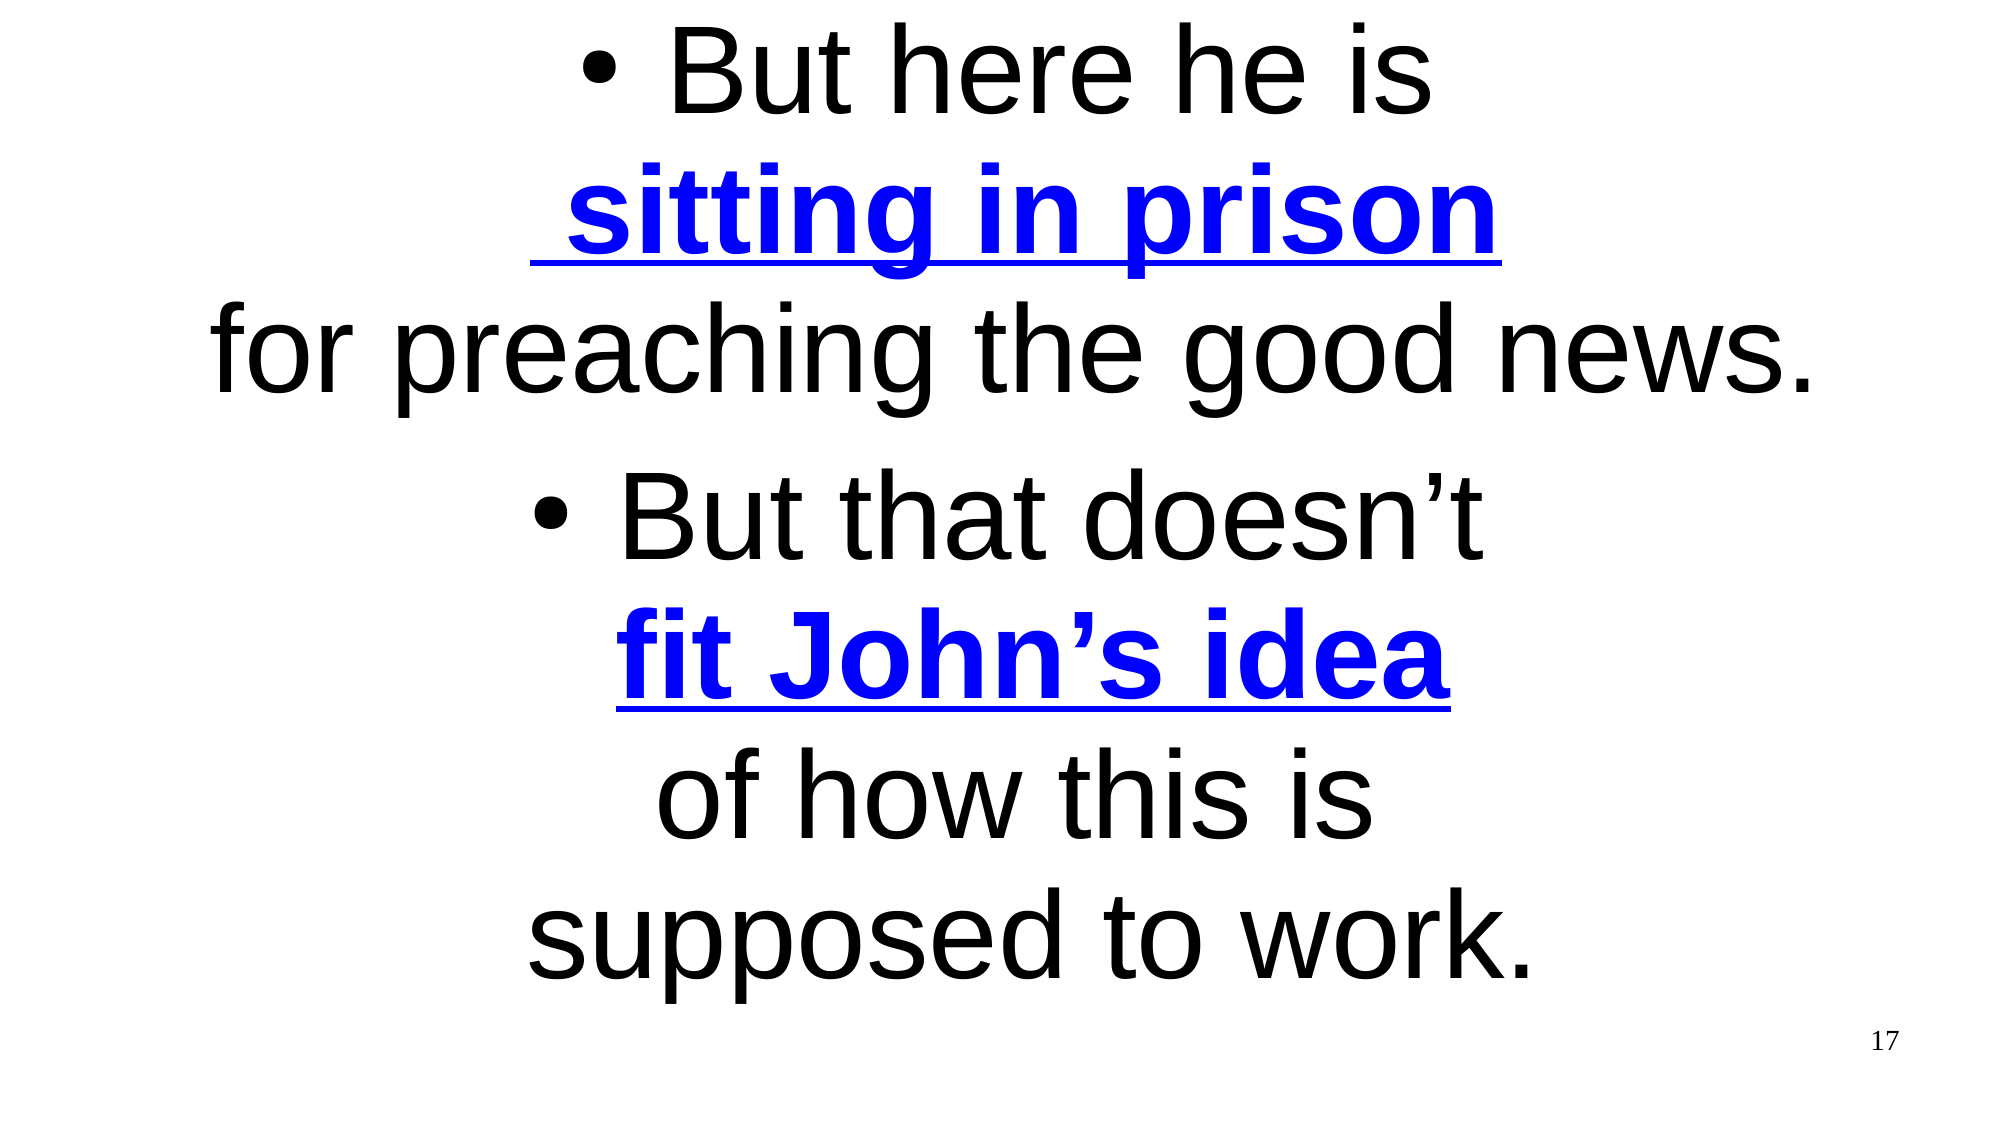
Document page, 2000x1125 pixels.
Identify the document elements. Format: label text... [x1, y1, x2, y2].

list But here he is sitting in prison for preaching the good news. But that doesn’t fit John’s idea of how this is supposed to work. [0, 0, 1996, 1123]
